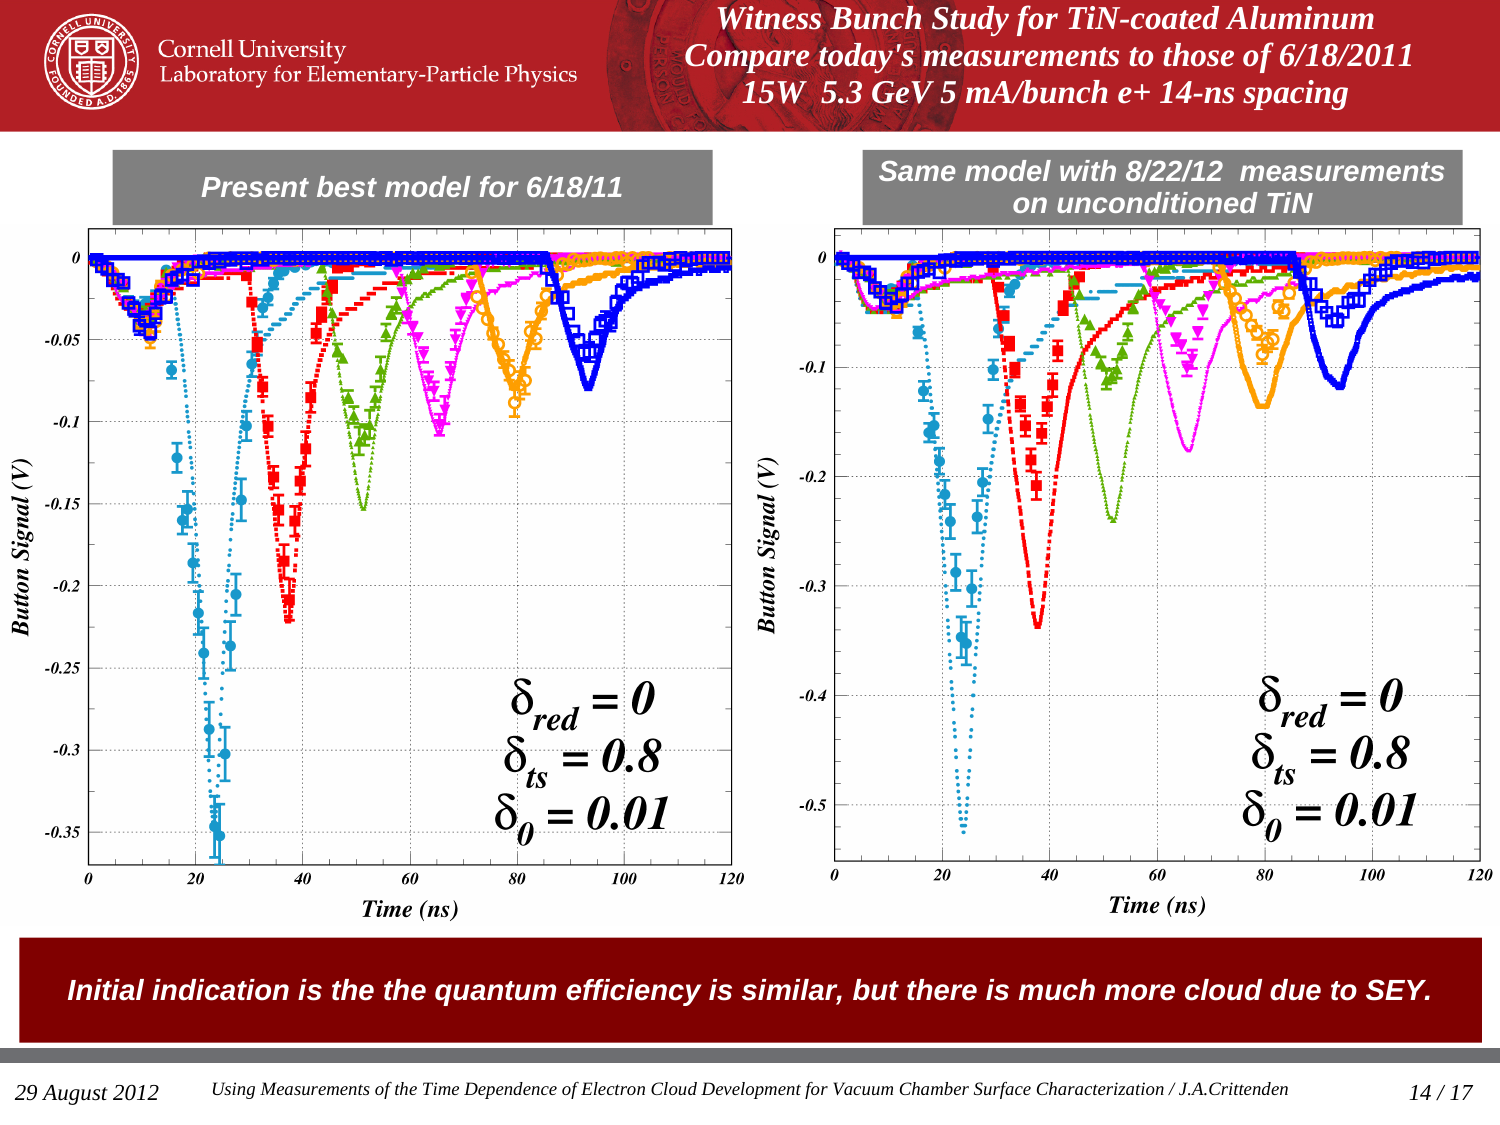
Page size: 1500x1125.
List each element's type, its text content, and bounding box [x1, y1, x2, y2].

picture [0, 224, 1500, 926]
text_box Present best model for 6/18/11 [112, 149, 713, 226]
picture [0, 0, 600, 132]
text_box Same model with 8/22/12 measurements on unconditioned TiN [862, 149, 1463, 226]
text_box Witness Bunch Study for TiN-coated Aluminum Compare today's measurements to those of 6/18/2011 15W 5.3 GeV 5 mA/bunch e+ 14-ns spacing [600, 0, 1500, 136]
text_box Initial indication is the the quantum efficiency is similar, but there is much more cloud due to SEY. [19, 937, 1482, 1043]
